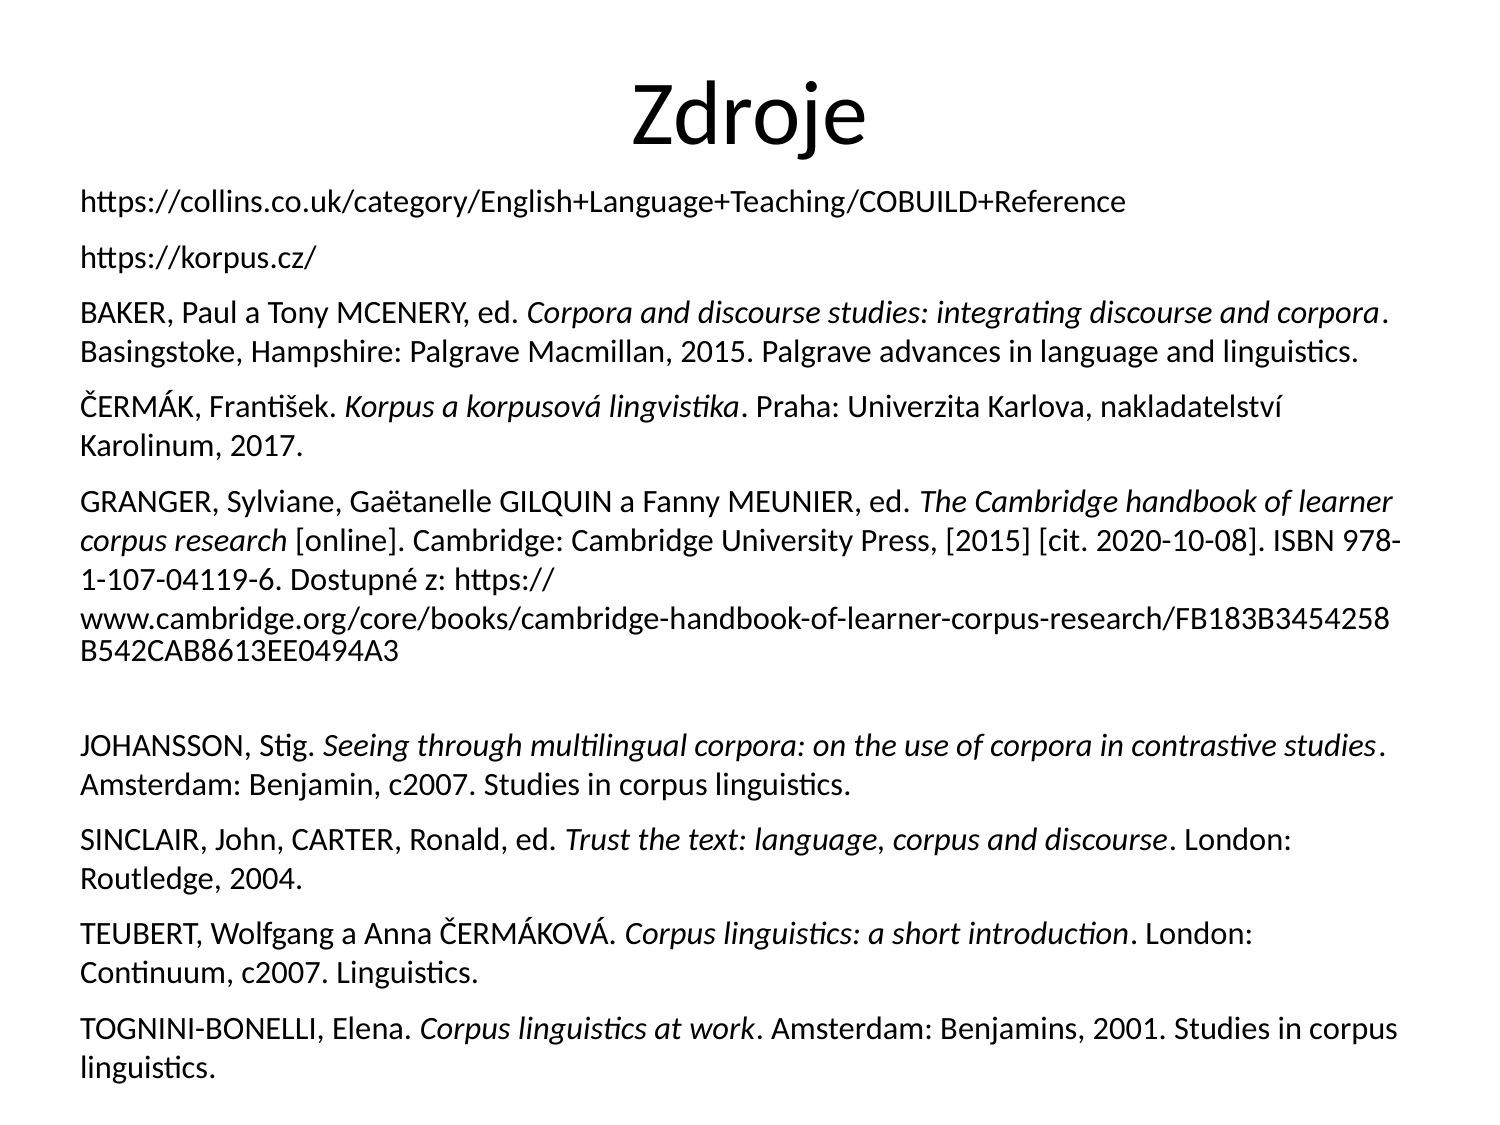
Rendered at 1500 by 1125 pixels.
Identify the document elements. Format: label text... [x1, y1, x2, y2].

list https://collins.co.uk/category/English+Language+Teaching/COBUILD+Reference https://korpus.cz/ BAKER, Paul a Tony MCENERY, ed. Corpora and discourse studies: integrating discourse and corpora. Basingstoke, Hampshire: Palgrave Macmillan, 2015. Palgrave advances in language and linguistics. ČERMÁK, František. Korpus a korpusová lingvistika. Praha: Univerzita Karlova, nakladatelství Karolinum, 2017. GRANGER, Sylviane, Gaëtanelle GILQUIN a Fanny MEUNIER, ed. The Cambridge handbook of learner corpus research [online]. Cambridge: Cambridge University Press, [2015] [cit. 2020-10-08]. ISBN 978-1-107-04119-6. Dostupné z: https://www.cambridge.org/core/books/cambridge-handbook-of-learner-corpus-research/FB183B3454258B542CAB8613EE0494A3 JOHANSSON, Stig. Seeing through multilingual corpora: on the use of corpora in contrastive studies. Amsterdam: Benjamin, c2007. Studies in corpus linguistics. SINCLAIR, John, CARTER, Ronald, ed. Trust the text: language, corpus and discourse. London: Routledge, 2004. TEUBERT, Wolfgang a Anna ČERMÁKOVÁ. Corpus linguistics: a short introduction. London: Continuum, c2007. Linguistics. TOGNINI-BONELLI, Elena. Corpus linguistics at work. Amsterdam: Benjamins, 2001. Studies in corpus linguistics. [64, 172, 1424, 1071]
title Zdroje [75, 45, 1426, 161]
